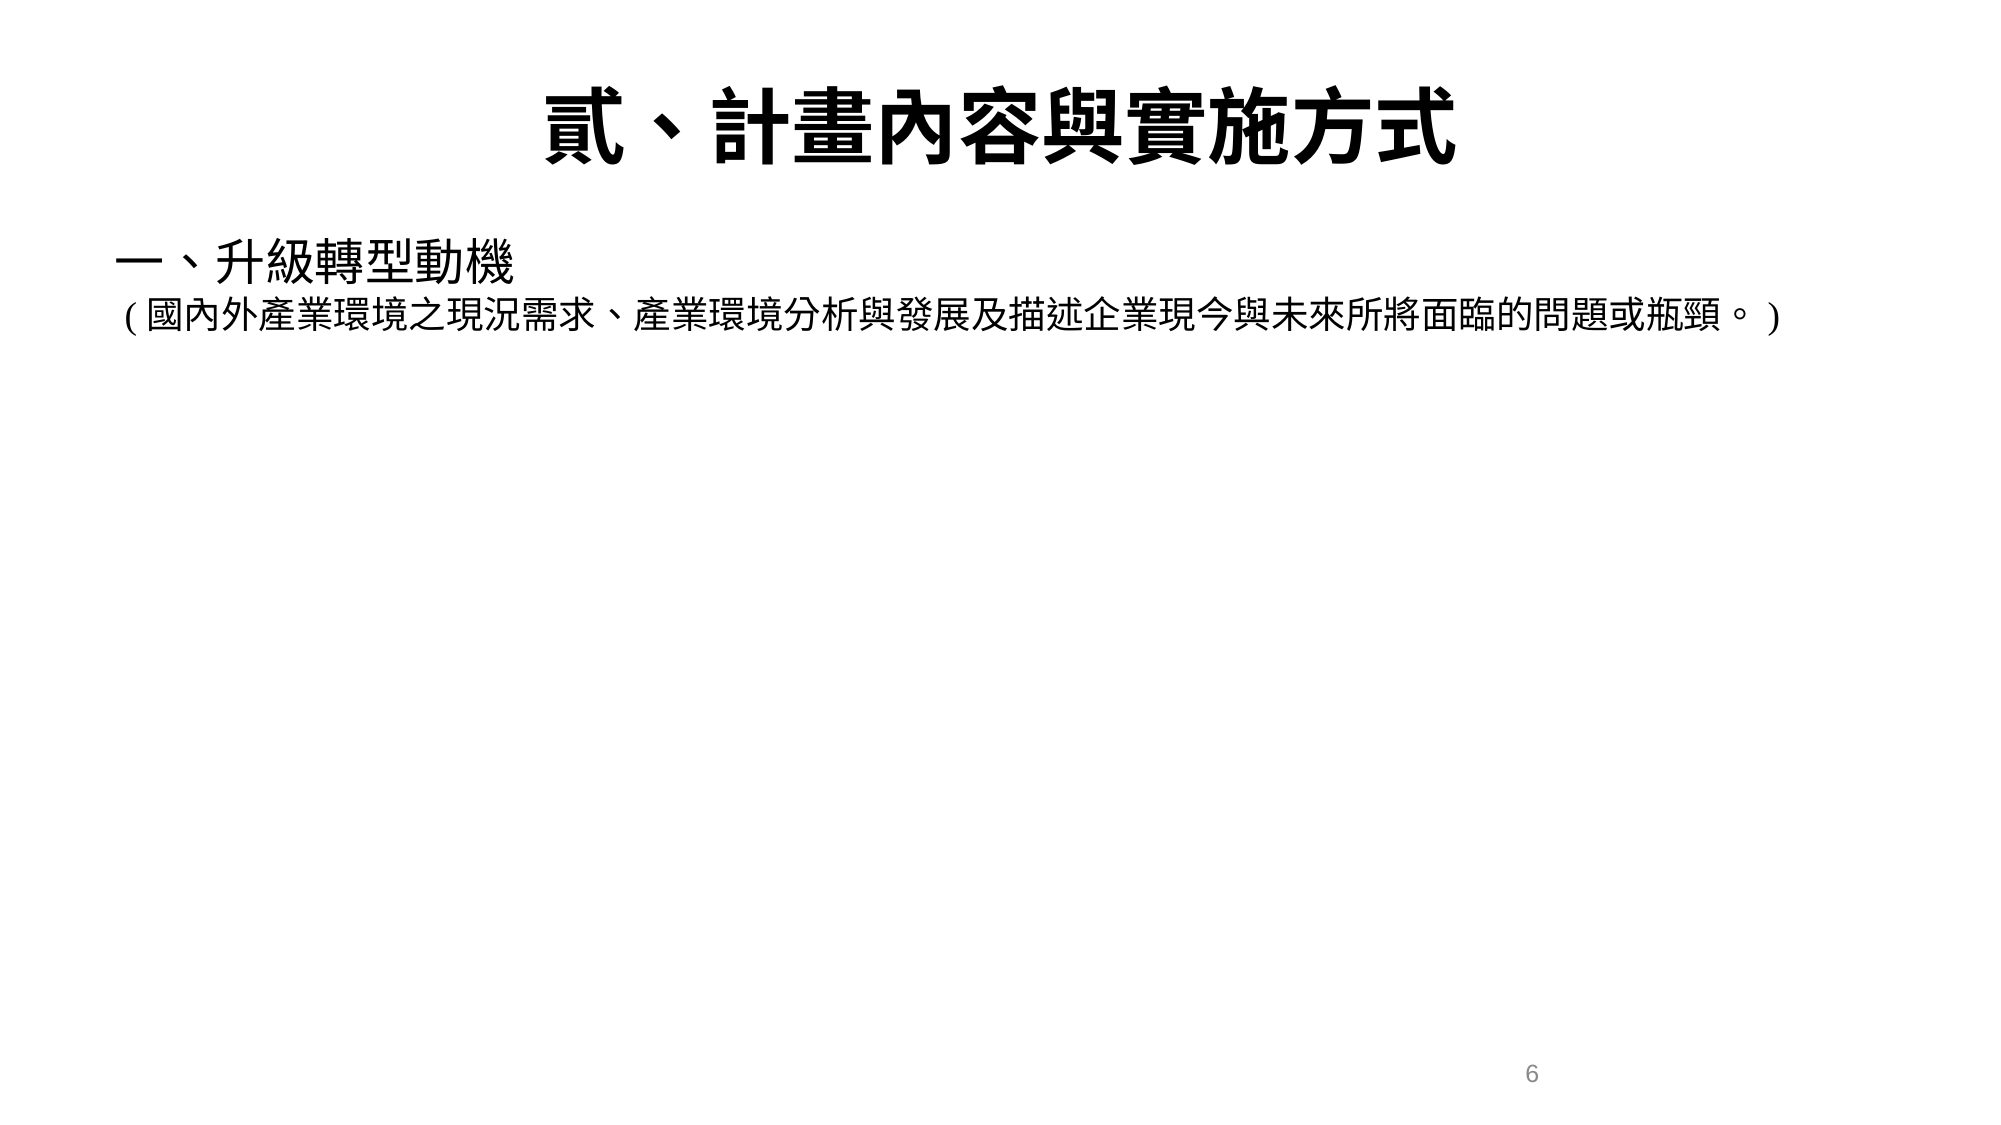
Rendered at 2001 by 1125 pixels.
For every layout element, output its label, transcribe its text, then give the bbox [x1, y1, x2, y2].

text_box 6 [1510, 1042, 1977, 1103]
list 一、升級轉型動機 (國內外產業環境之現況需求、產業環境分析與發展及描述企業現今與未來所將面臨的問題或瓶頸。) [99, 223, 1900, 1082]
title 貳、計畫內容與實施方式 [99, 45, 1900, 204]
